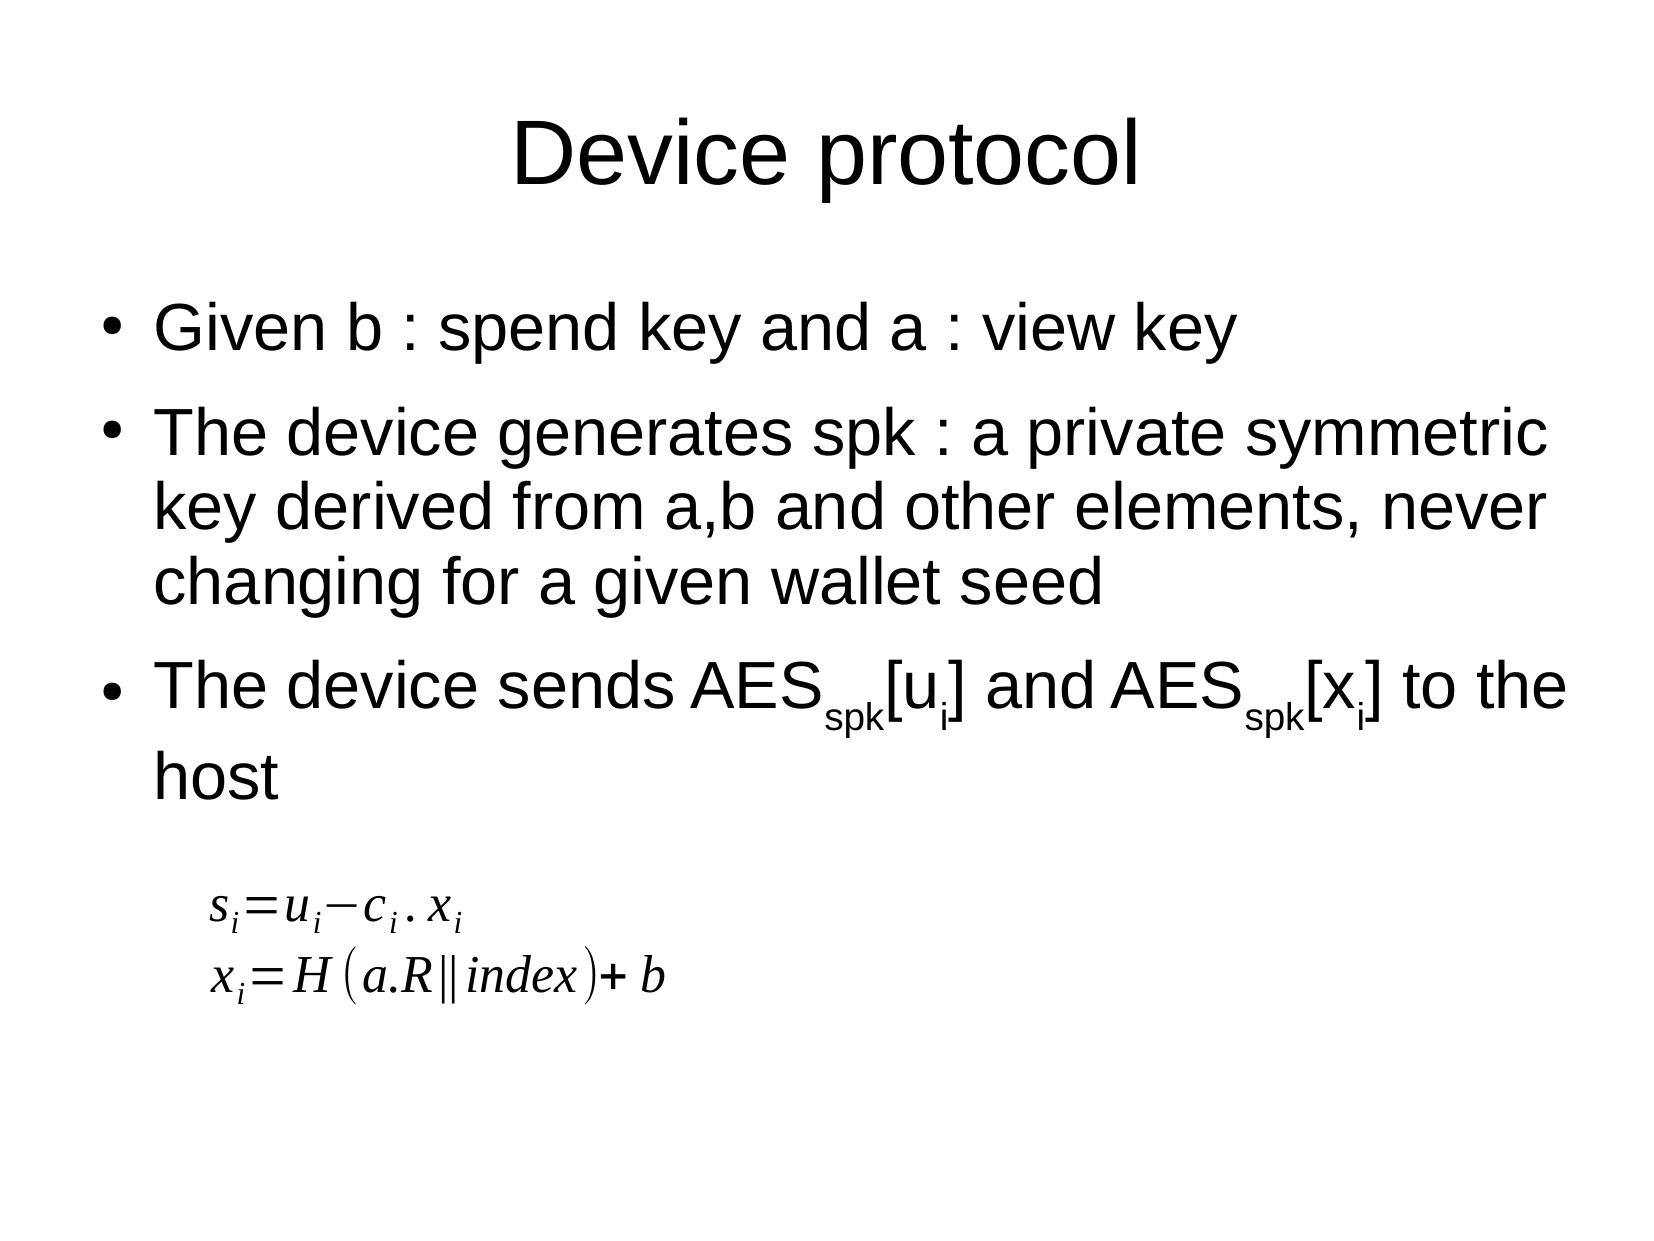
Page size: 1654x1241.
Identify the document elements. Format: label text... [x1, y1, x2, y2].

list Given b : spend key and a : view key The device generates spk : a private symmetric key derived from a,b and other elements, never changing for a given wallet seed The device sends AESspk[ui] and AESspk[xi] to the host [82, 290, 1571, 1109]
chart [200, 873, 674, 1075]
title Device protocol [82, 49, 1571, 257]
